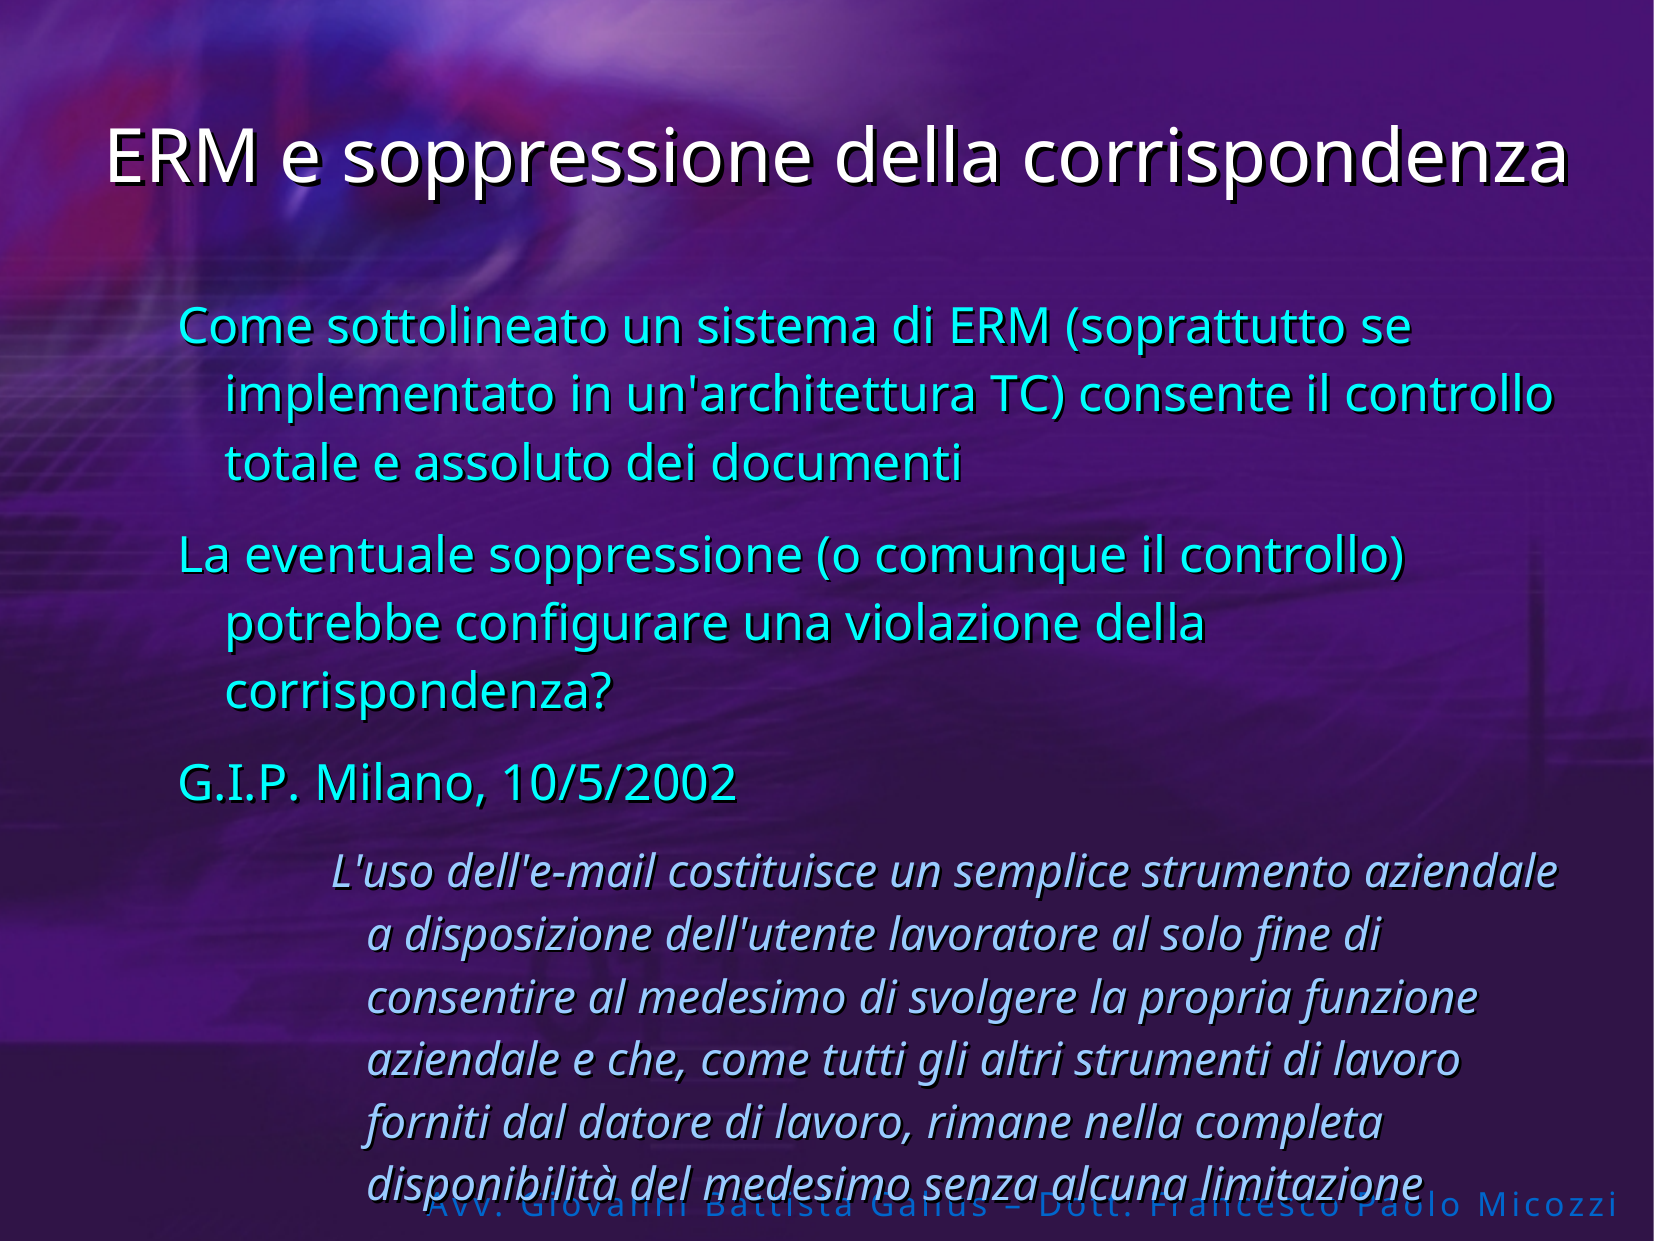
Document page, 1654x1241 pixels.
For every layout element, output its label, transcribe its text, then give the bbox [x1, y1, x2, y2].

list Come sottolineato un sistema di ERM (soprattutto se implementato in un'architettura TC) consente il controllo totale e assoluto dei documenti La eventuale soppressione (o comunque il controllo) potrebbe configurare una violazione della corrispondenza? G.I.P. Milano, 10/5/2002 L'uso dell'e-mail costituisce un semplice strumento aziendale a disposizione dell'utente lavoratore al solo fine di consentire al medesimo di svolgere la propria funzione aziendale e che, come tutti gli altri strumenti di lavoro forniti dal datore di lavoro, rimane nella completa disponibilità del medesimo senza alcuna limitazione [82, 290, 1571, 1171]
picture [0, 0, 1654, 1241]
title ERM e soppressione della corrispondenza [82, 49, 1571, 257]
